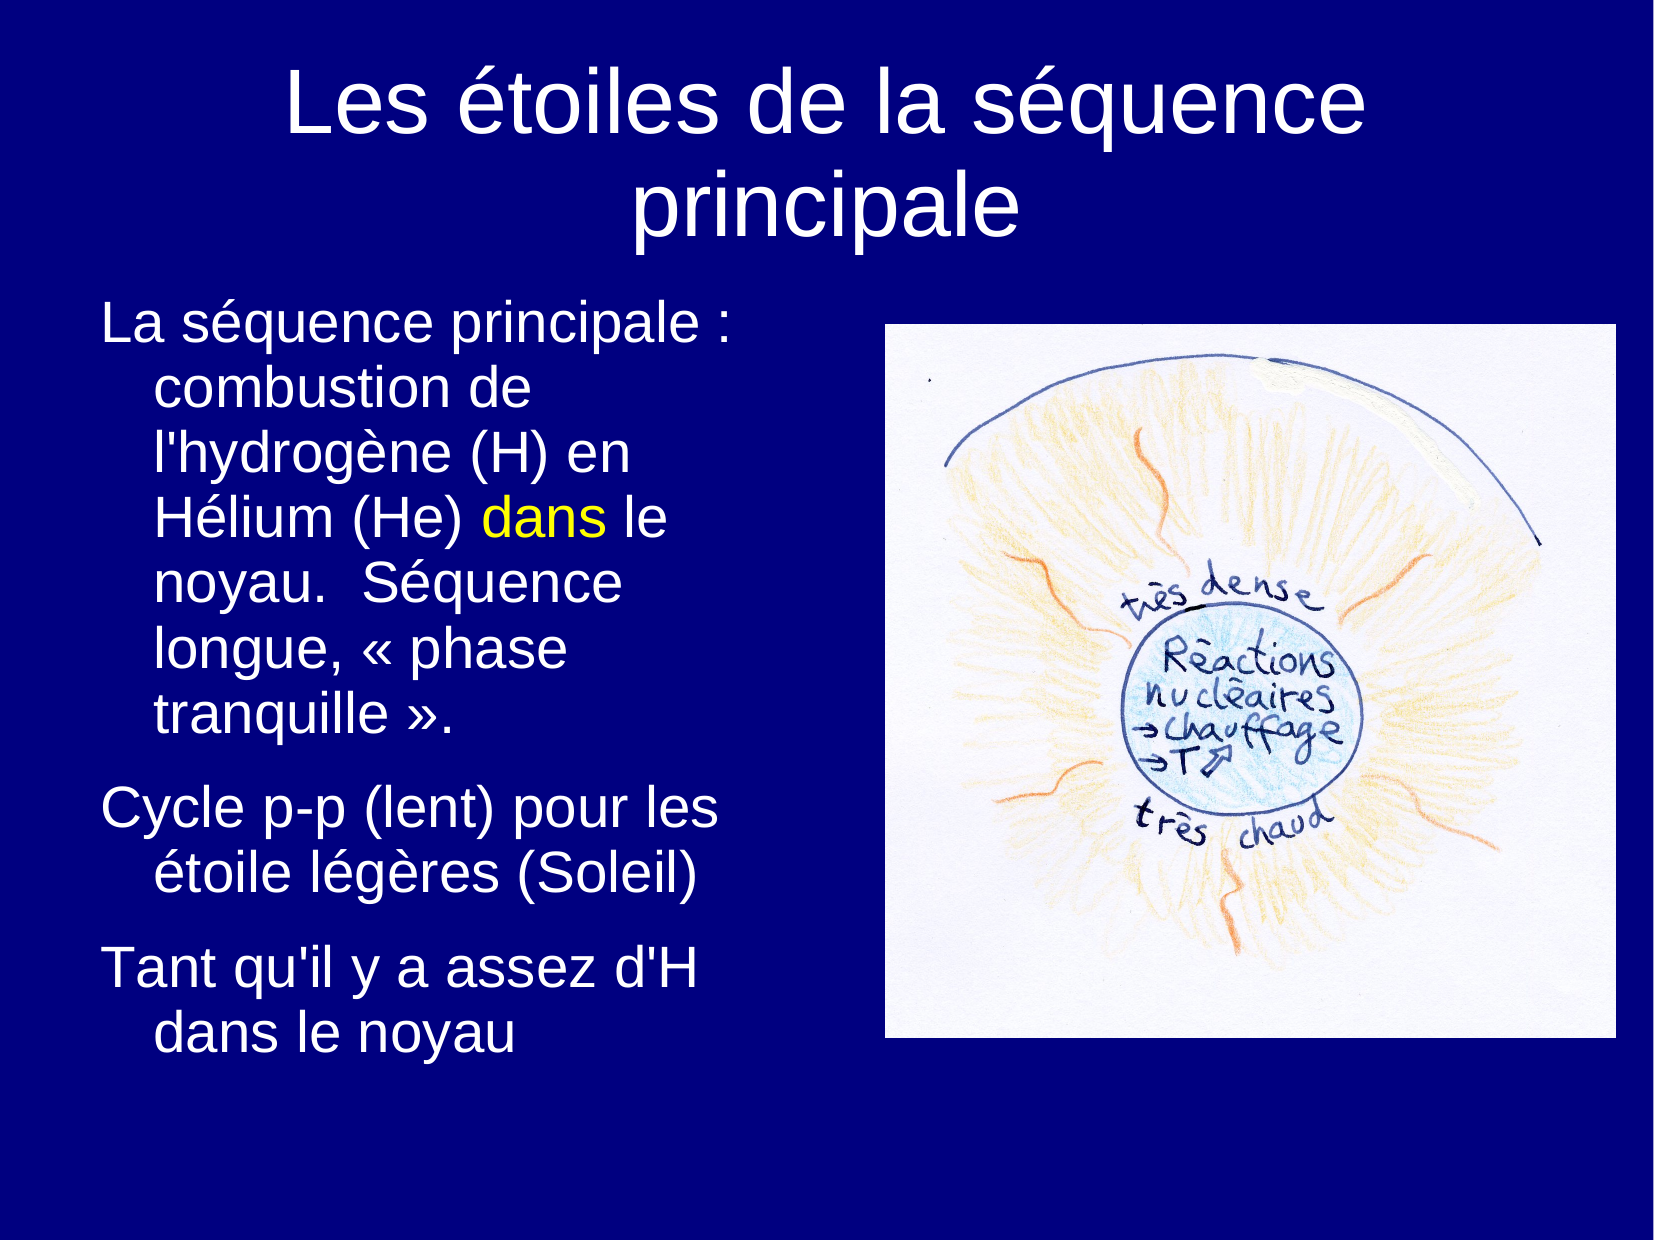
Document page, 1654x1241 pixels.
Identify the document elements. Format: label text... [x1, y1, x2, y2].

list La séquence principale : combustion de l'hydrogène (H) en Hélium (He) dans le noyau. Séquence longue, « phase tranquille ». Cycle p-p (lent) pour les étoile légères (Soleil) Tant qu'il y a assez d'H dans le noyau [82, 290, 827, 1109]
title Les étoiles de la séquence principale [82, 49, 1571, 257]
picture [885, 324, 1616, 1038]
